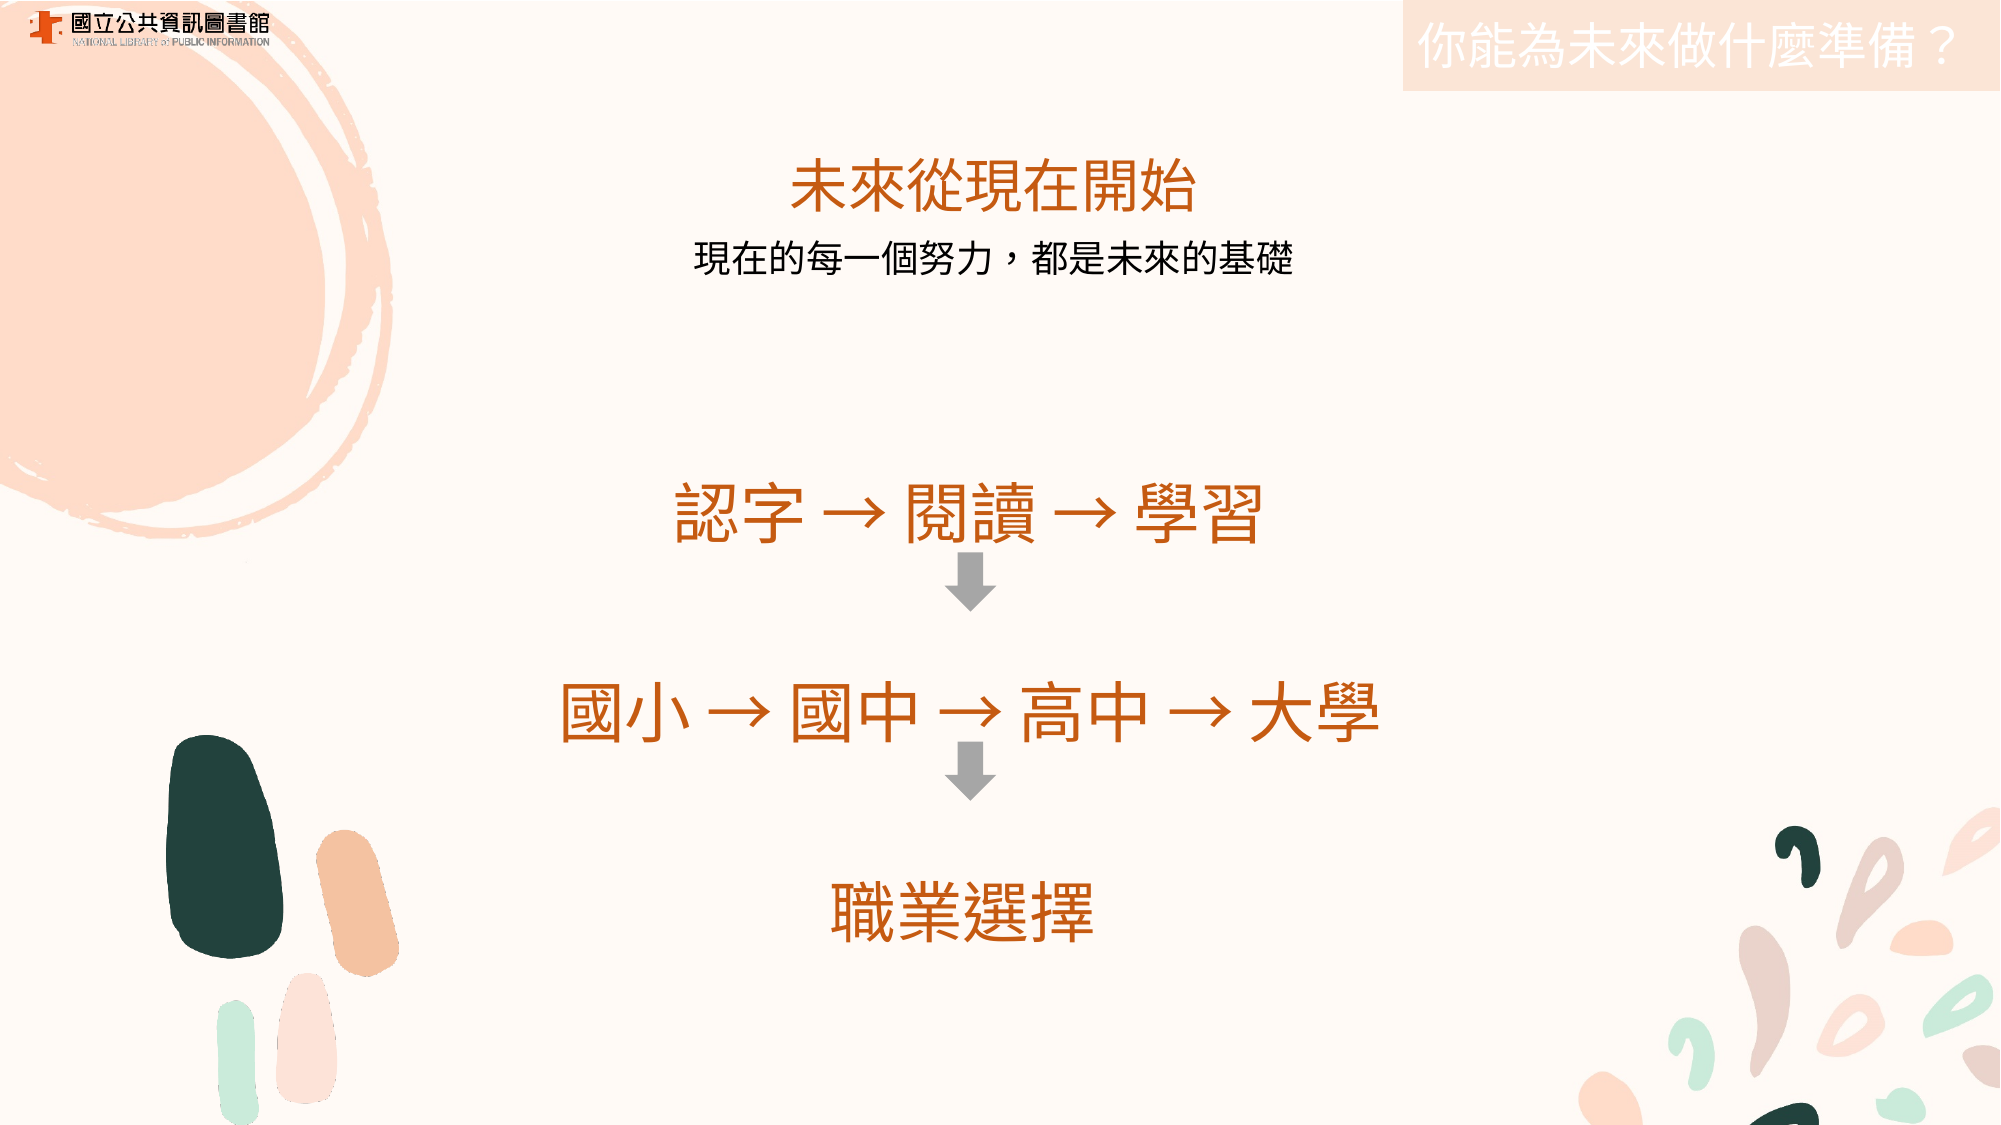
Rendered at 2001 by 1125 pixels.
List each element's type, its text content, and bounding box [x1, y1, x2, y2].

text_box 認字 → 閱讀 → 學習 國小 → 國中 → 高中 → 大學 職業選擇 [470, 344, 1470, 959]
text_box [947, 553, 994, 611]
text_box 你能為未來做什麼準備？ [1402, 0, 2000, 83]
picture [0, 1, 2000, 1125]
text_box [1403, 83, 2000, 91]
text_box [947, 742, 994, 800]
text_box 未來從現在開始 現在的每一個努力，都是未來的基礎 [536, 149, 1452, 301]
